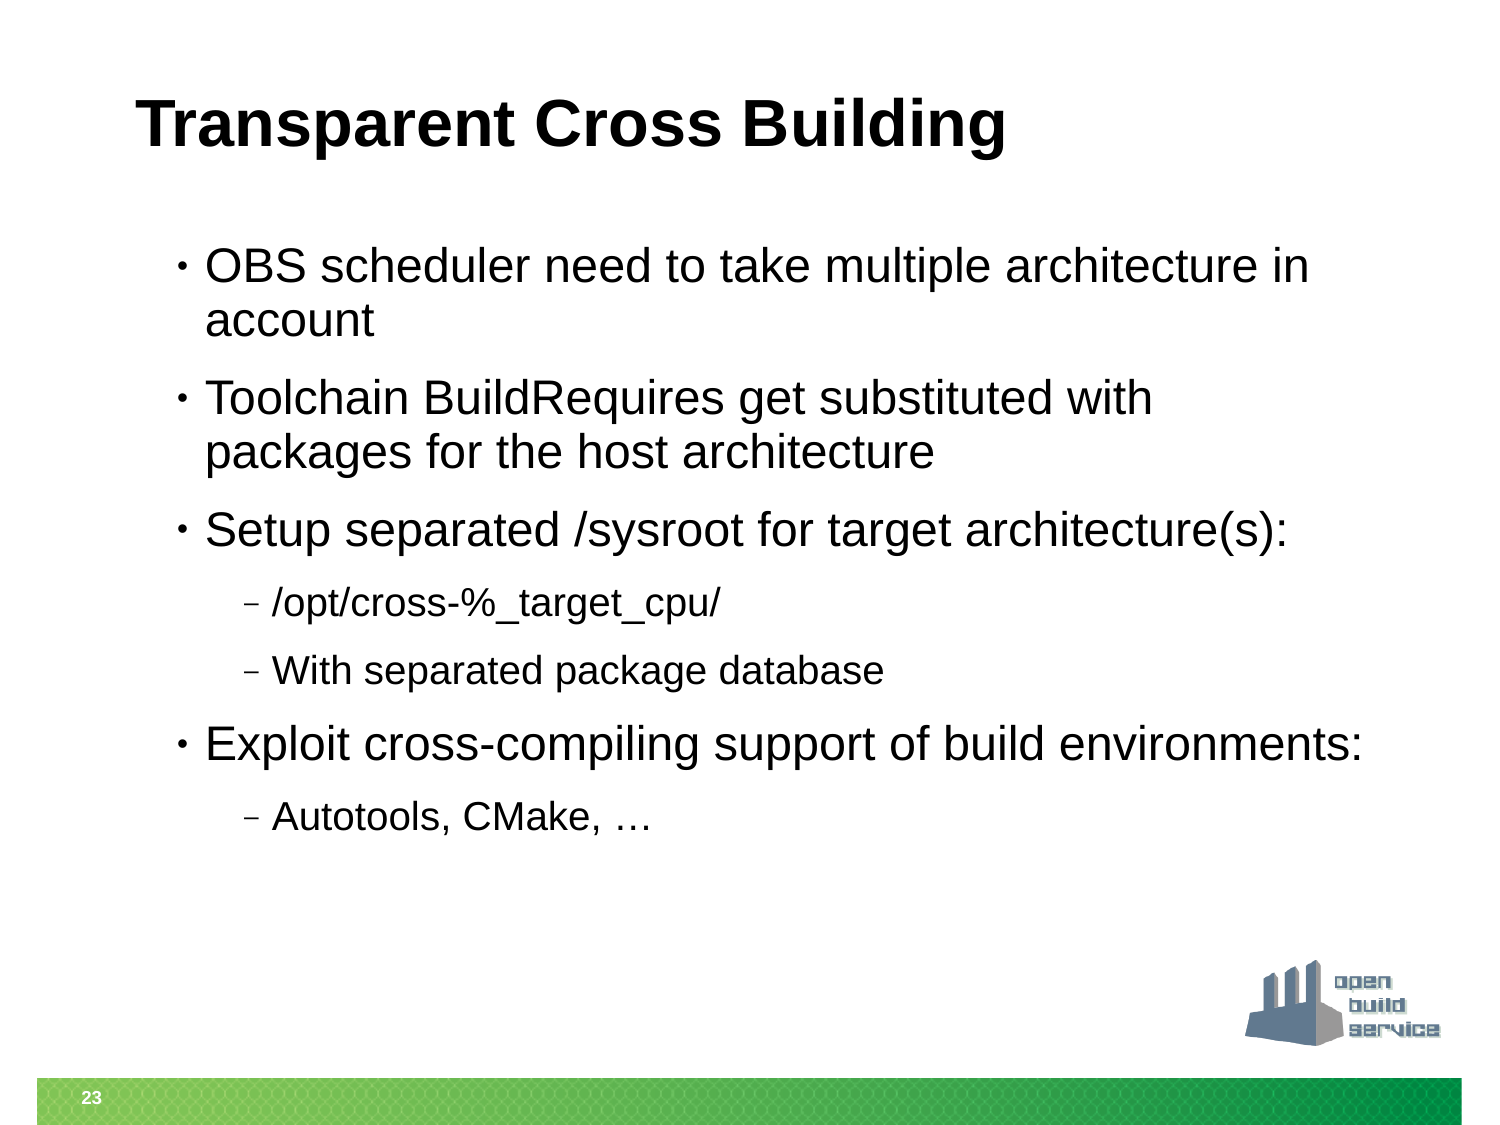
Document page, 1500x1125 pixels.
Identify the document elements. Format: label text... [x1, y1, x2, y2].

picture [1245, 960, 1441, 1046]
title Transparent Cross Building [135, 41, 1372, 204]
list OBS scheduler need to take multiple architecture in account Toolchain BuildRequires get substituted with packages for the host architecture Setup separated /sysroot for target architecture(s): /opt/cross-%_target_cpu/ With separated package database Exploit cross-compiling support of build environments: Autotools, CMake, … [135, 238, 1372, 892]
picture [37, 1078, 1462, 1125]
